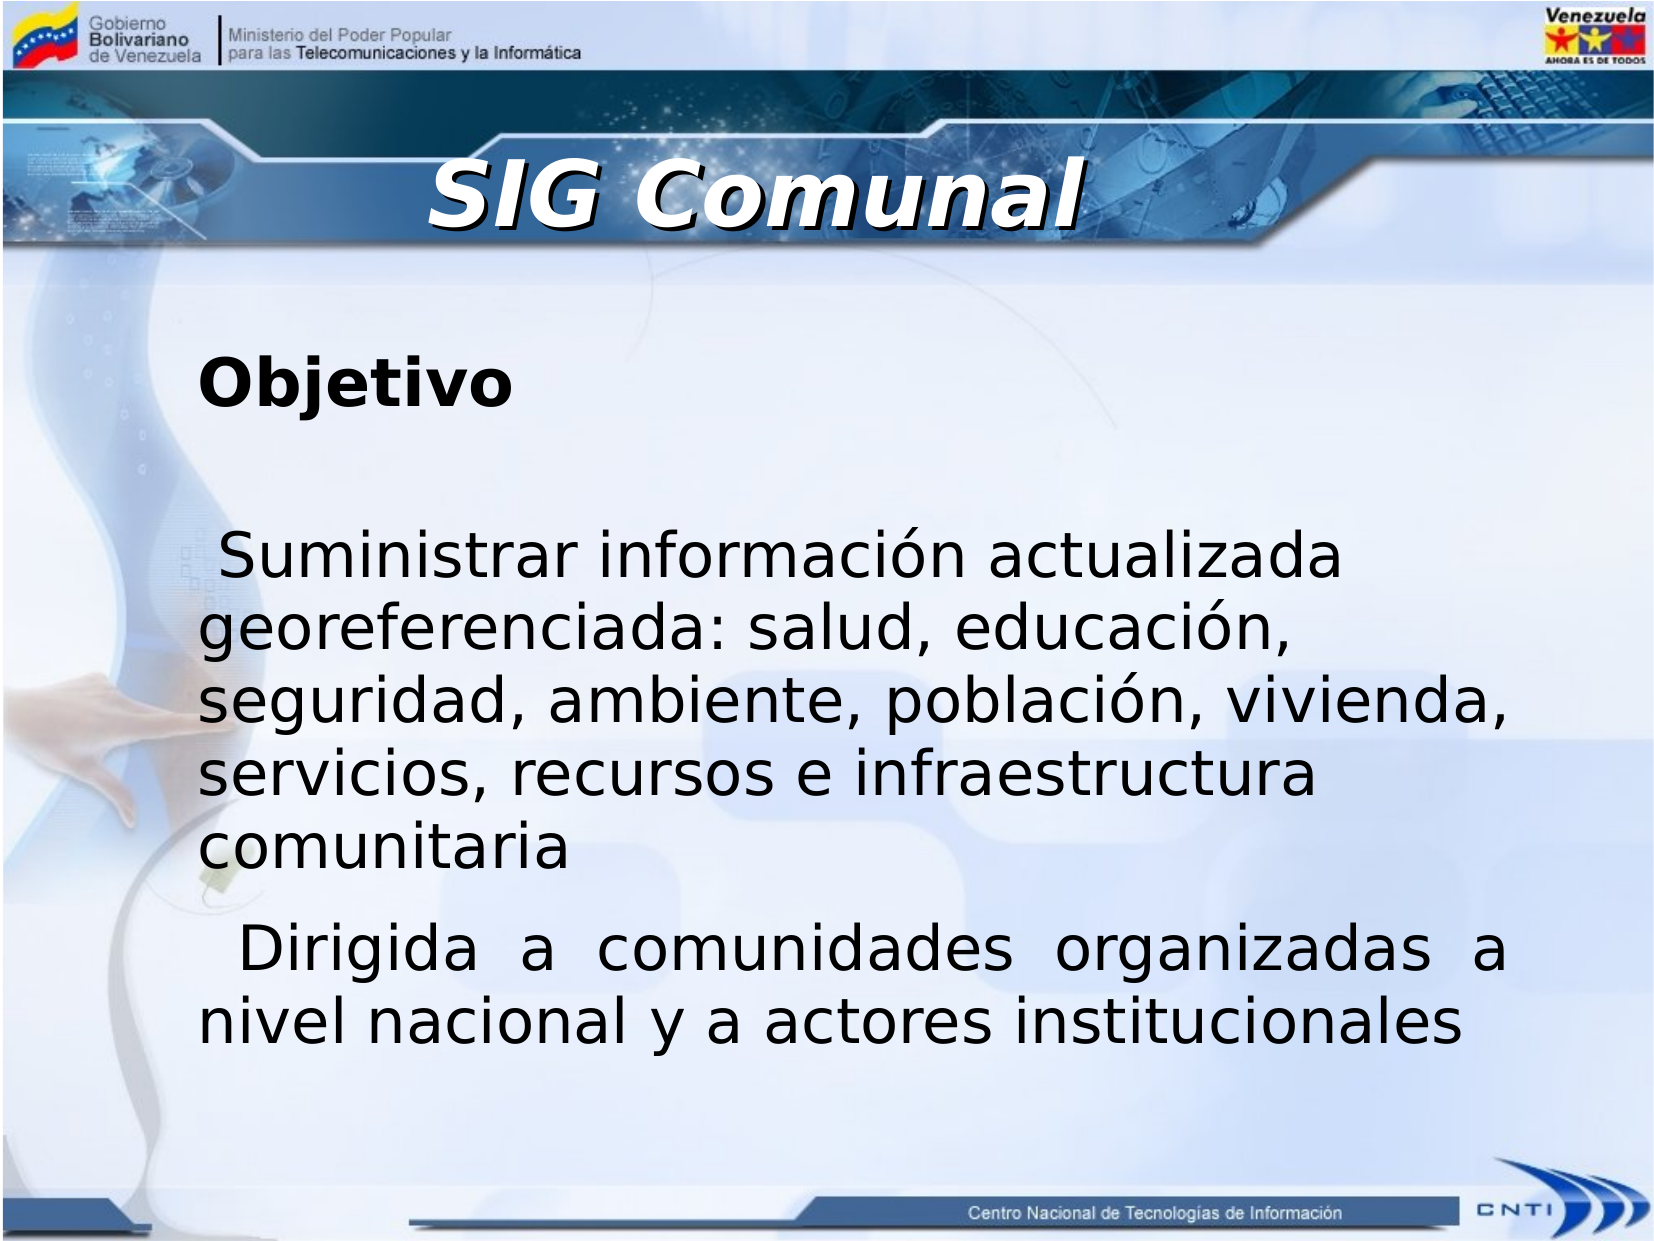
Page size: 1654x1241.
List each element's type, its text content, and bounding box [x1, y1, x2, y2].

text_box Objetivo Suministrar información actualizada georeferenciada: salud, educación, seguridad, ambiente, población, vivienda, servicios, recursos e infraestructura comunitaria Dirigida a comunidades organizadas a nivel nacional y a actores institucionales [177, 330, 1595, 1072]
title SIG Comunal [12, 91, 1501, 299]
picture [2, 1, 1654, 1241]
